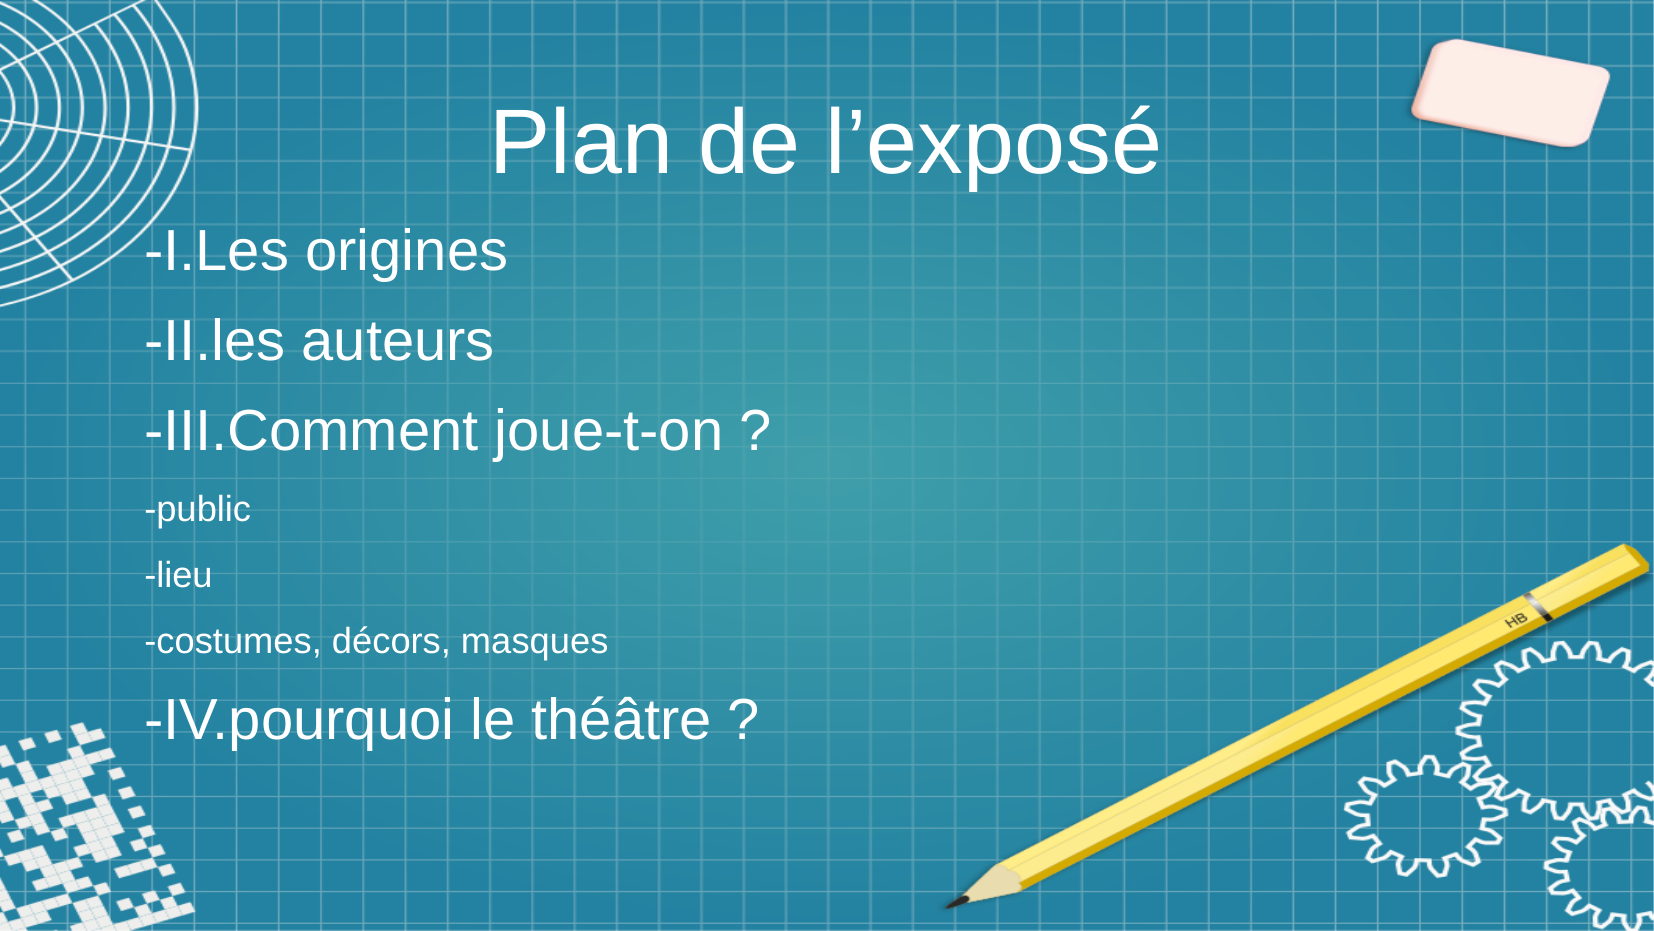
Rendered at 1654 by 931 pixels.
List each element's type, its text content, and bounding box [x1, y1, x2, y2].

list -I.Les origines -II.les auteurs -III.Comment joue-t-on ? -public -lieu -costumes, décors, masques -IV.pourquoi le théâtre ? [82, 217, 1571, 758]
picture [0, 0, 1654, 931]
title Plan de l’exposé [82, 35, 1571, 217]
